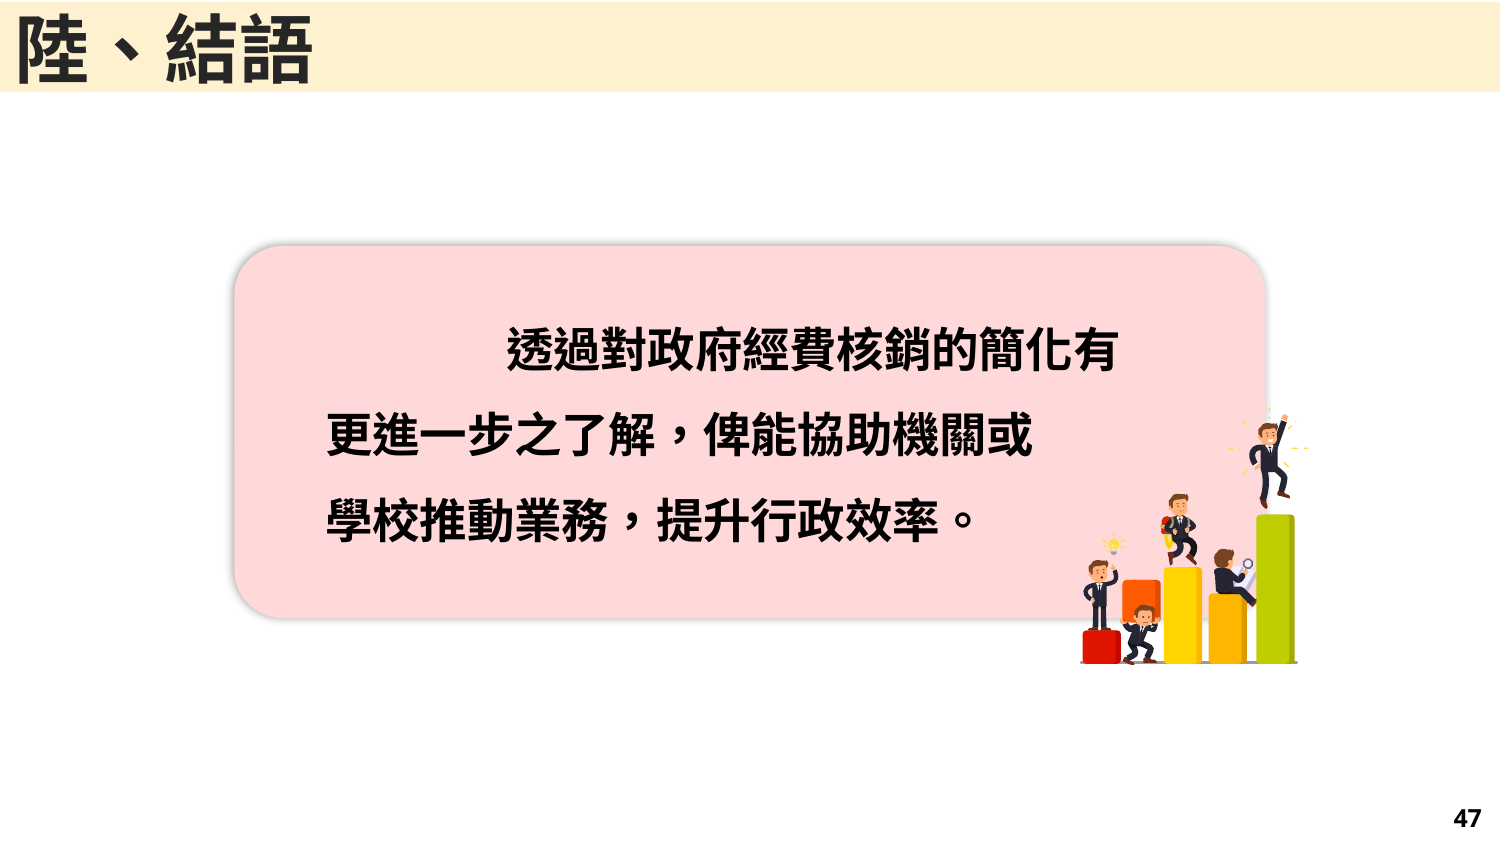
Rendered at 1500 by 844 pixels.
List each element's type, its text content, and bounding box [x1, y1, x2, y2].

text_box 陸、結語 [0, 2, 1500, 93]
text_box [234, 245, 1299, 665]
slide_number <編號> [1137, 671, 1498, 844]
text_box 透過對政府經費核銷的簡化有 更進一步之了解，俾能協助機關或 學校推動業務，提升行政效率。 [310, 284, 1190, 613]
